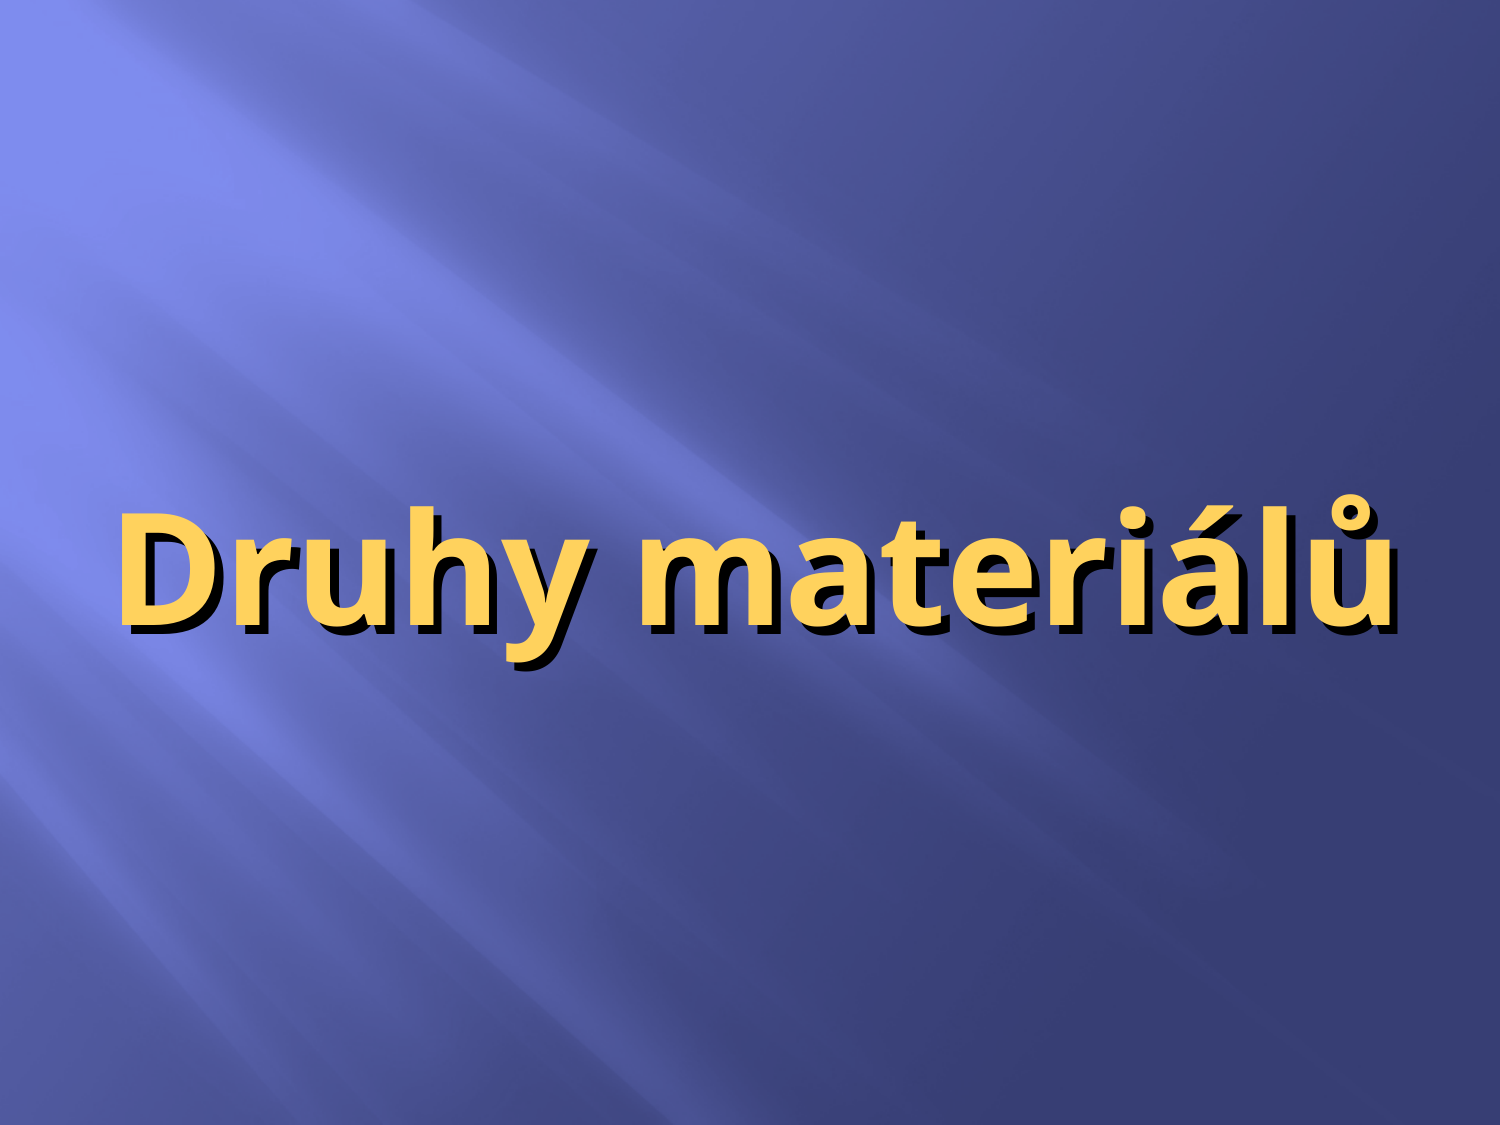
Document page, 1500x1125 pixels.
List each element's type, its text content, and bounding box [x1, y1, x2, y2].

title Druhy materiálů [29, 456, 1483, 658]
picture [0, 0, 1500, 1125]
